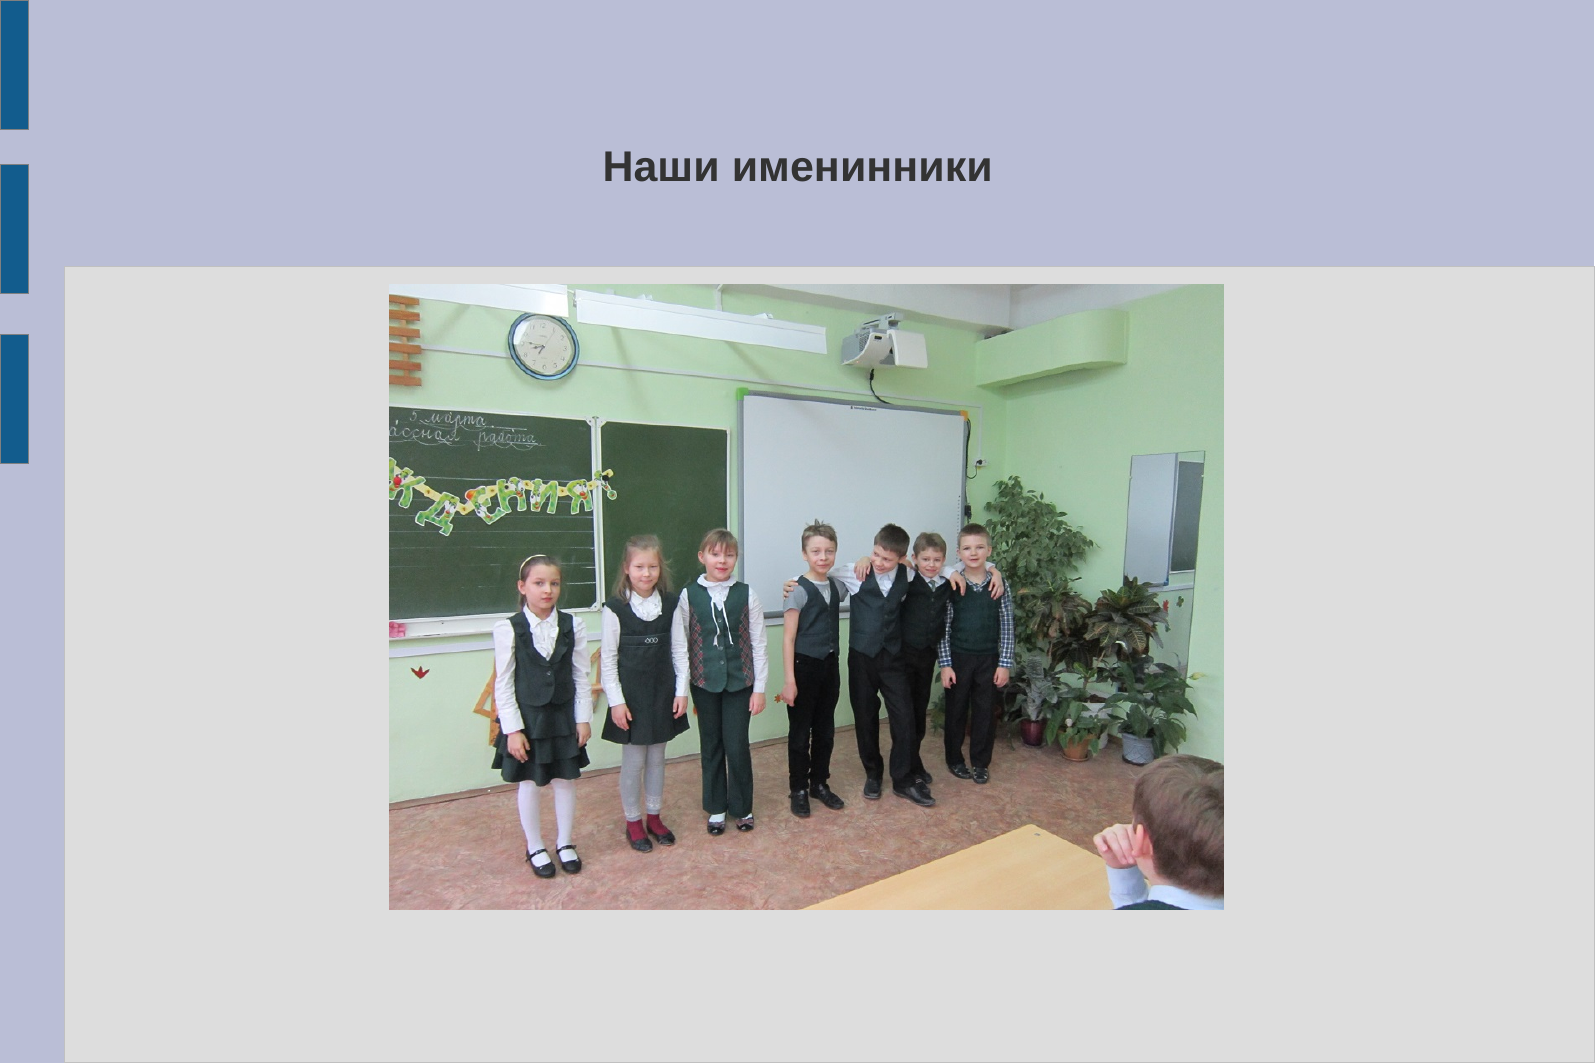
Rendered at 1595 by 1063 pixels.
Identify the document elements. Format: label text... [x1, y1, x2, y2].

title Наши именинники [117, 78, 1479, 256]
picture [389, 284, 1224, 910]
